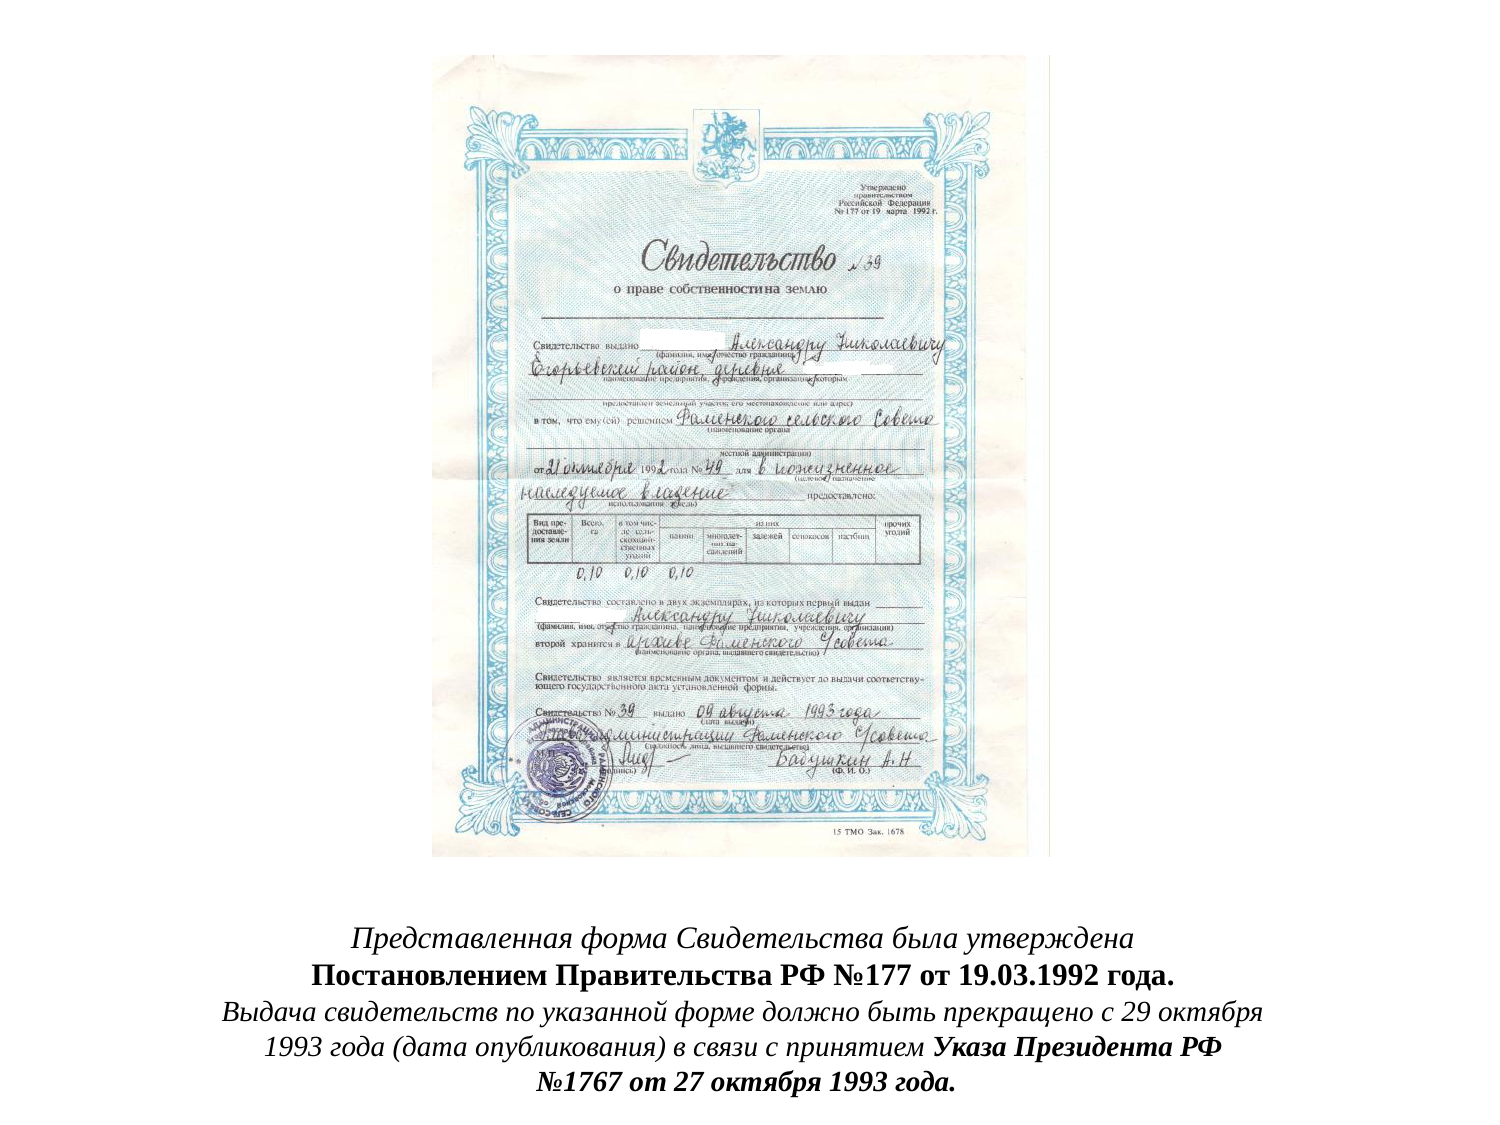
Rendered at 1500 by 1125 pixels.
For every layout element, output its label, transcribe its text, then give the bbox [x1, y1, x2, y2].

picture [432, 56, 1054, 857]
text_box Представленная форма Свидетельства была утверждена Постановлением Правительства РФ №177 от 19.03.1992 года. Выдача свидетельств по указанной форме должно быть прекращено с 29 октября 1993 года (дата опубликования) в связи с принятием Указа Президента РФ №1767 от 27 октября 1993 года. [199, 909, 1287, 1105]
